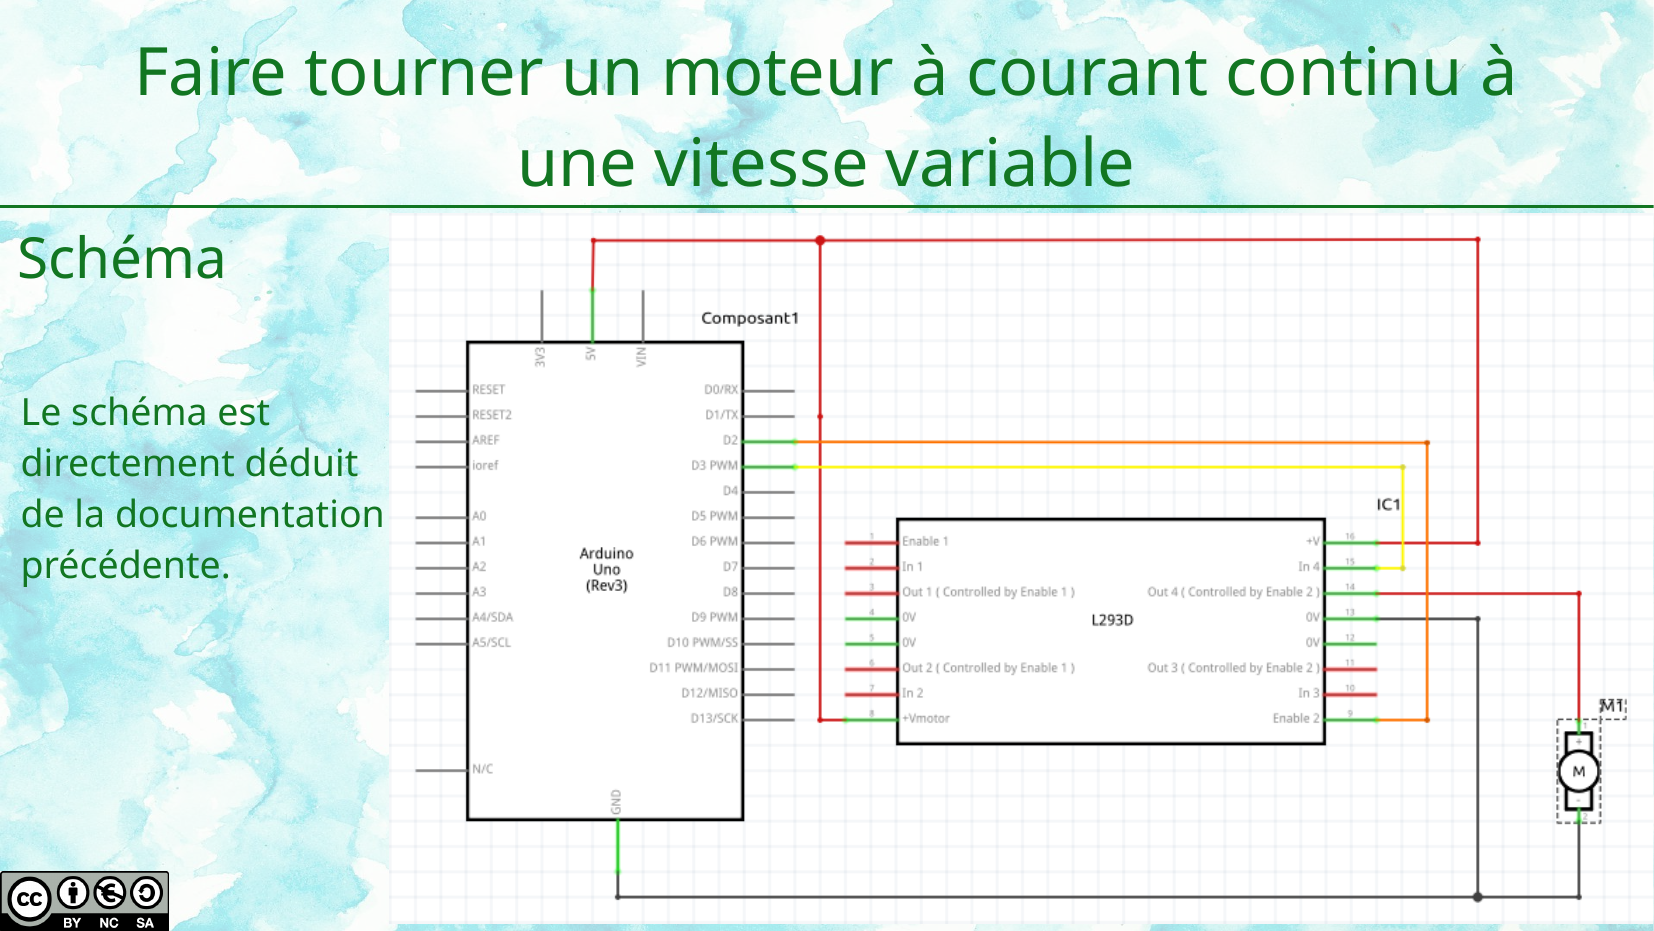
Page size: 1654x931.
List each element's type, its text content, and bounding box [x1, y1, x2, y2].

text_box Le schéma est directement déduit de la documentation précédente. [5, 377, 414, 648]
picture [389, 213, 1654, 924]
list Schéma [17, 217, 389, 296]
title Faire tourner un moteur à courant continu à une vitesse variable [82, 23, 1571, 206]
picture [0, 871, 169, 931]
